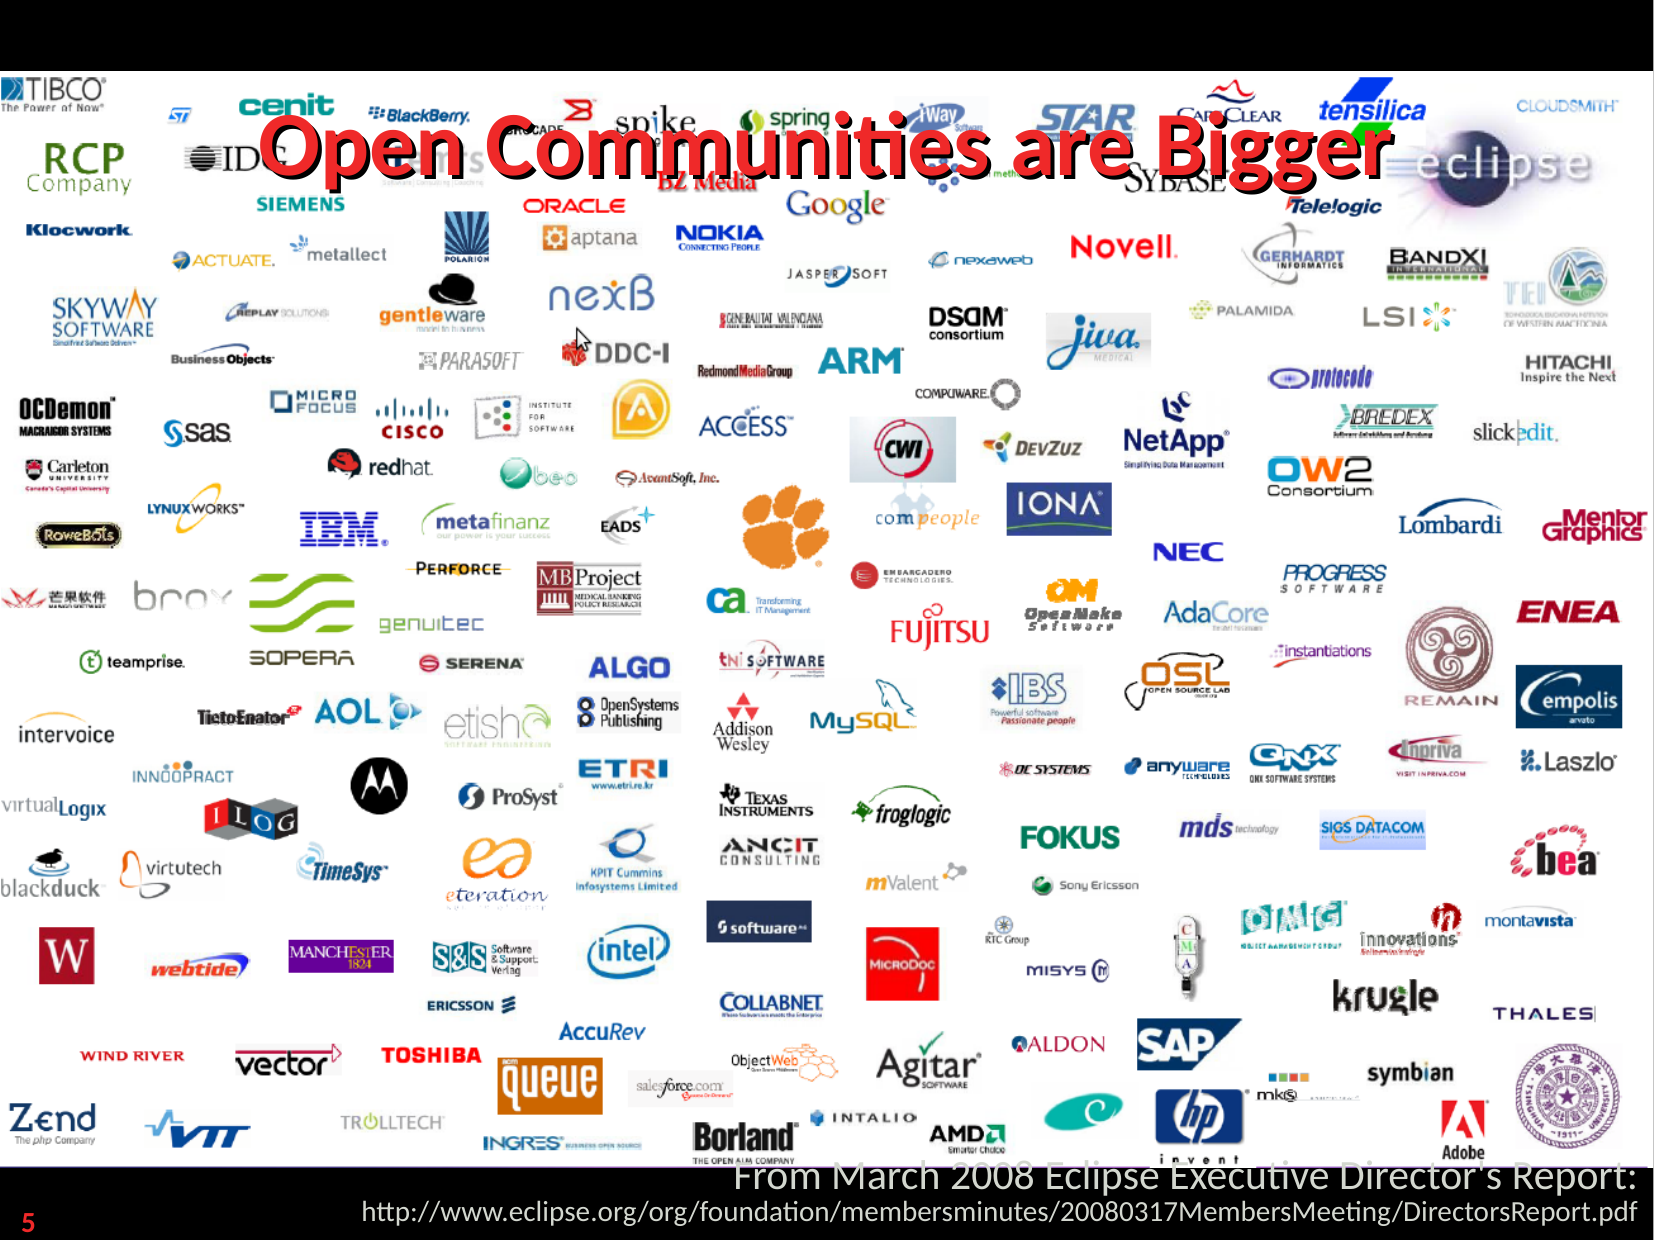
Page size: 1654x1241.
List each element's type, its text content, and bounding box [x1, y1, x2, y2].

text_box From March 2008 Eclipse Executive Director's Report: http://www.eclipse.org/org/foundation/membersminutes/20080317MembersMeeting/DirectorsReport.pdf [191, 1150, 1654, 1241]
title Open Communities are Bigger [82, 49, 1571, 257]
picture [0, 71, 1654, 1168]
